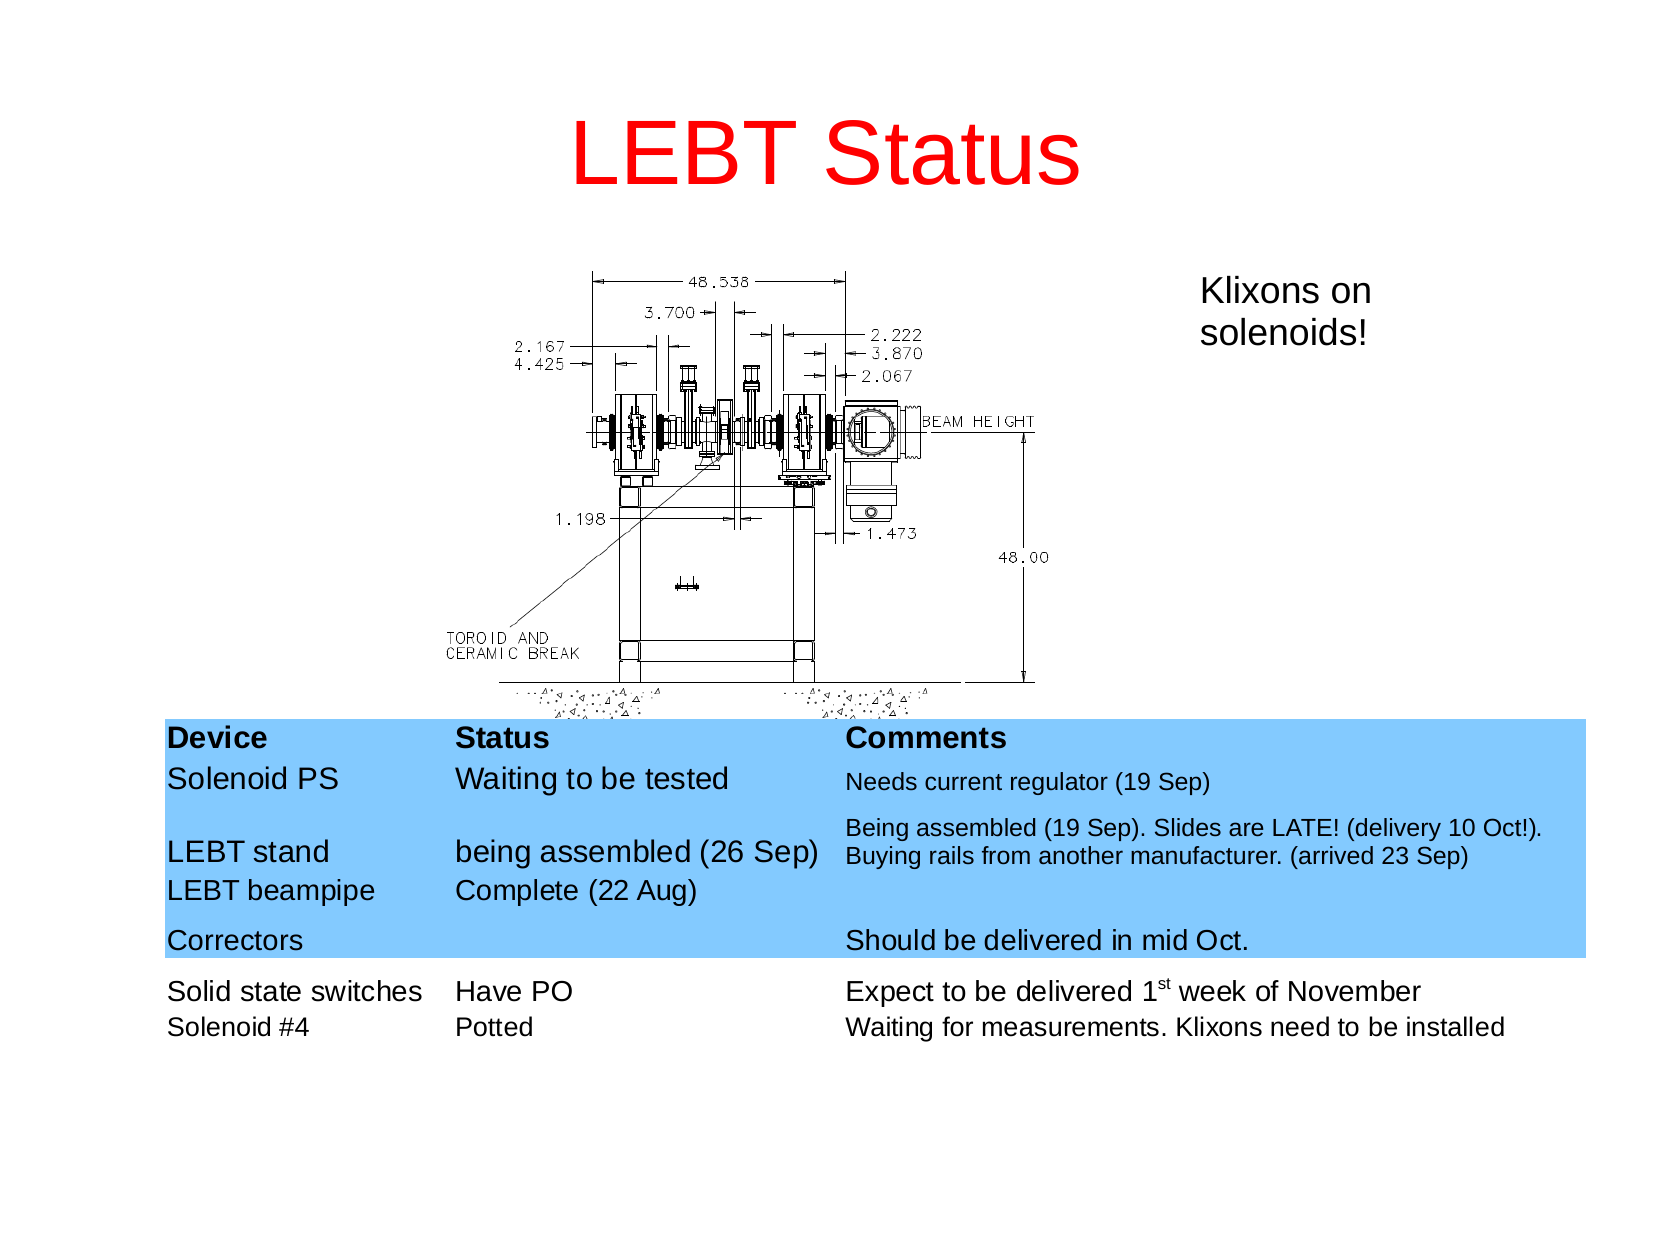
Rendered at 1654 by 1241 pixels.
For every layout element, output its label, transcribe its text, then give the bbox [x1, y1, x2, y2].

title LEBT Status [82, 49, 1571, 257]
picture [405, 257, 1126, 719]
chart [164, 719, 1588, 1149]
text_box Klixons on solenoids! [1185, 262, 1561, 362]
